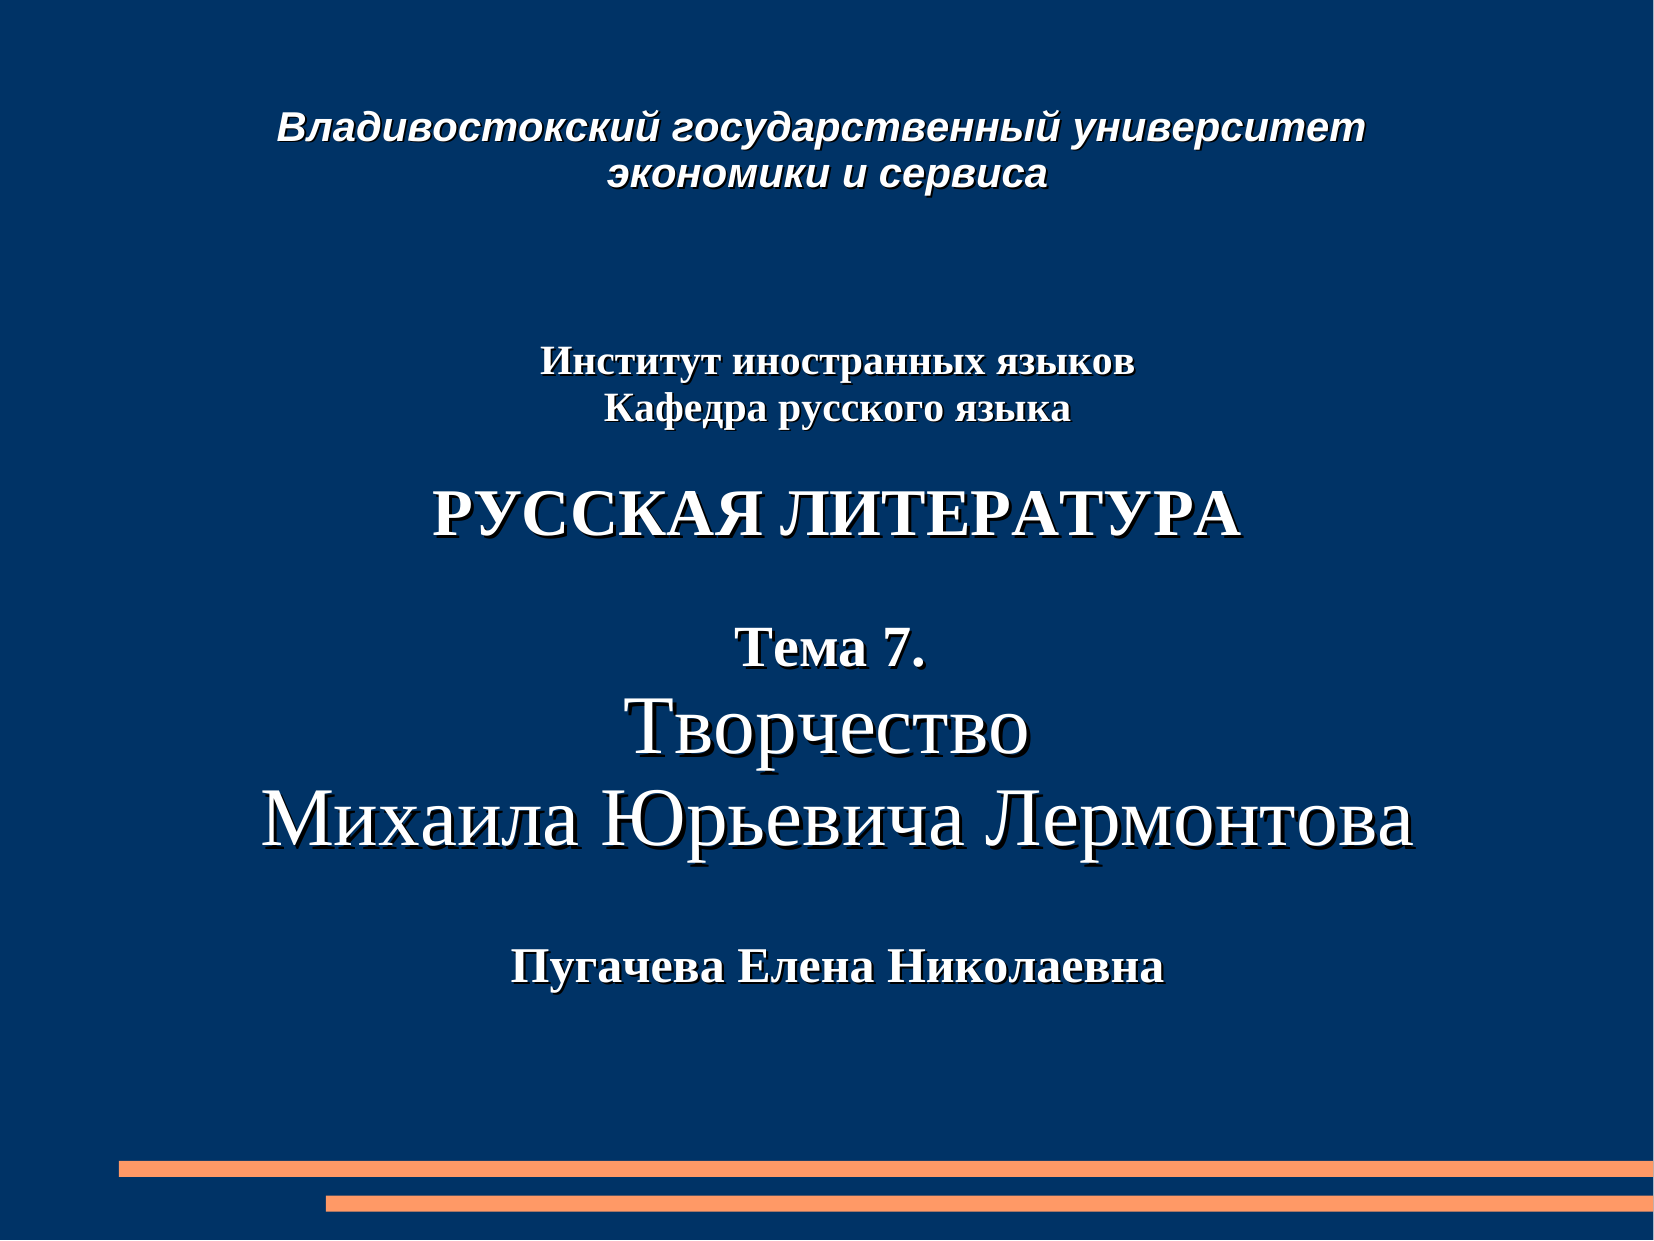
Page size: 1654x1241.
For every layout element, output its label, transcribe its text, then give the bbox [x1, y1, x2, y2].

subtitle Институт иностранных языков Кафедра русского языка РУССКАЯ ЛИТЕРАТУРА Тема 7. Творчество Михаила Юрьевича Лермонтова Пугачева Елена Николаевна [118, 267, 1558, 1063]
title Владивостокский государственный университет экономики и сервиса [121, 46, 1534, 254]
